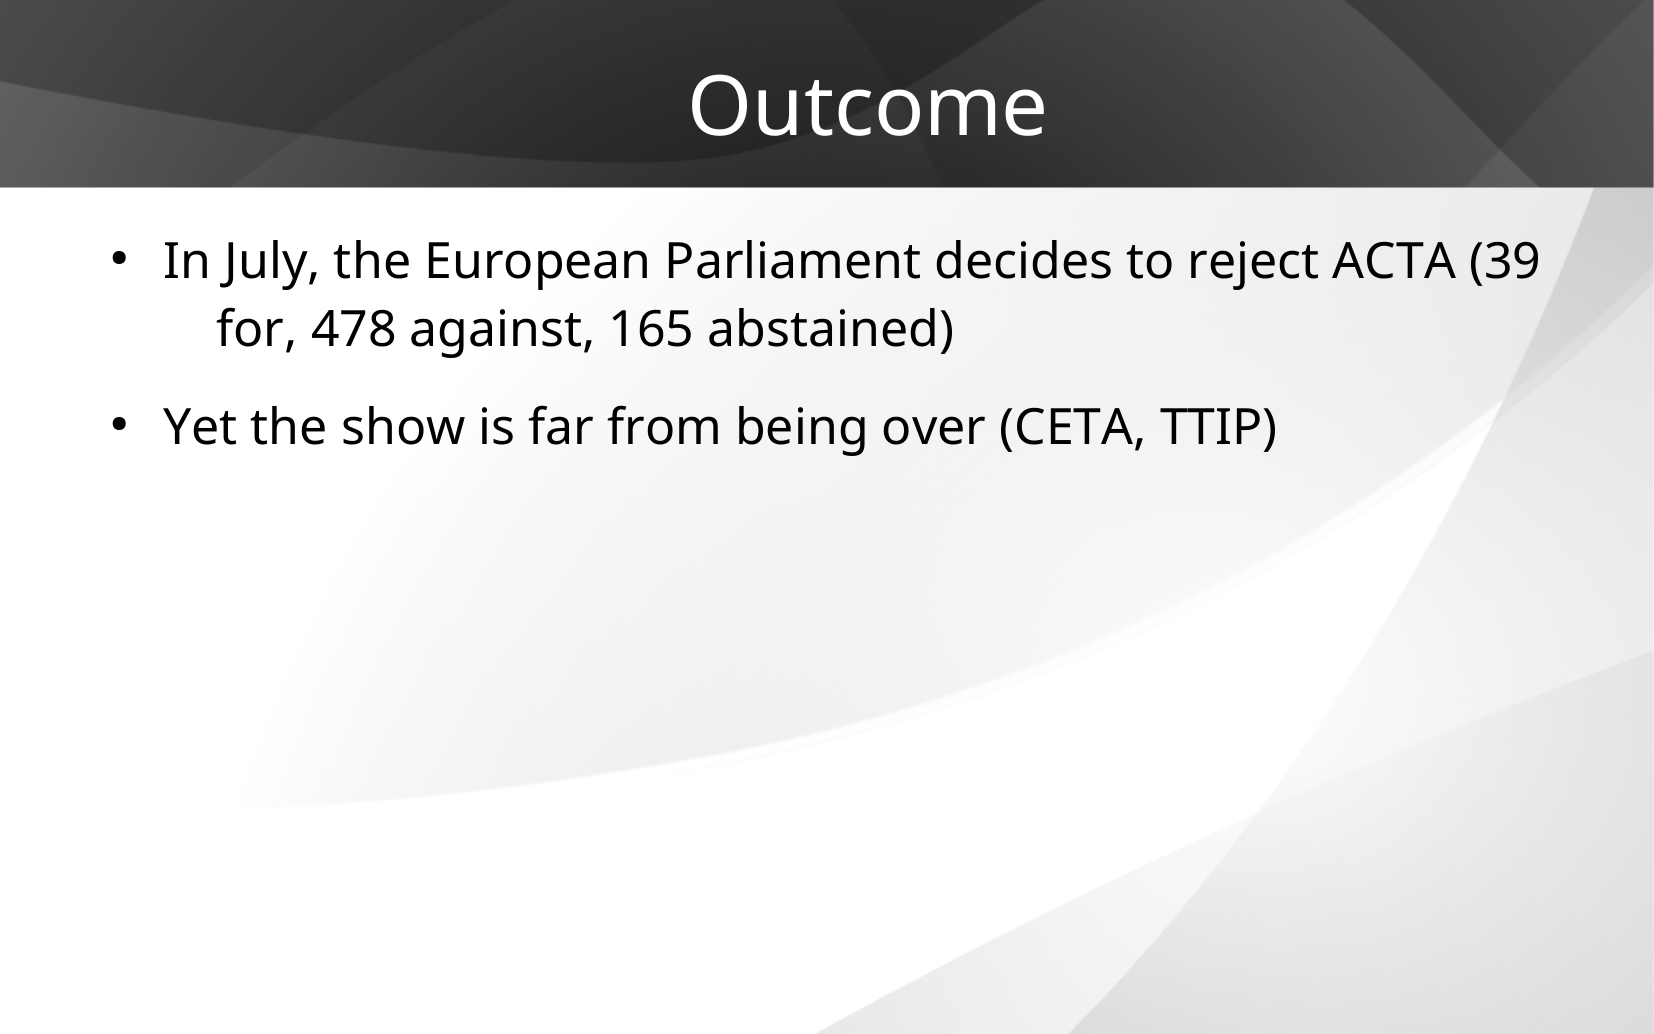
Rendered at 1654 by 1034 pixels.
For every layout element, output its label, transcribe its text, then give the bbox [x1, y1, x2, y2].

title Outcome [124, 0, 1613, 208]
list In July, the European Parliament decides to reject ACTA (39 for, 478 against, 165 abstained) Yet the show is far from being over (CETA, TTIP) [75, 225, 1613, 1013]
picture [0, 0, 1654, 1034]
